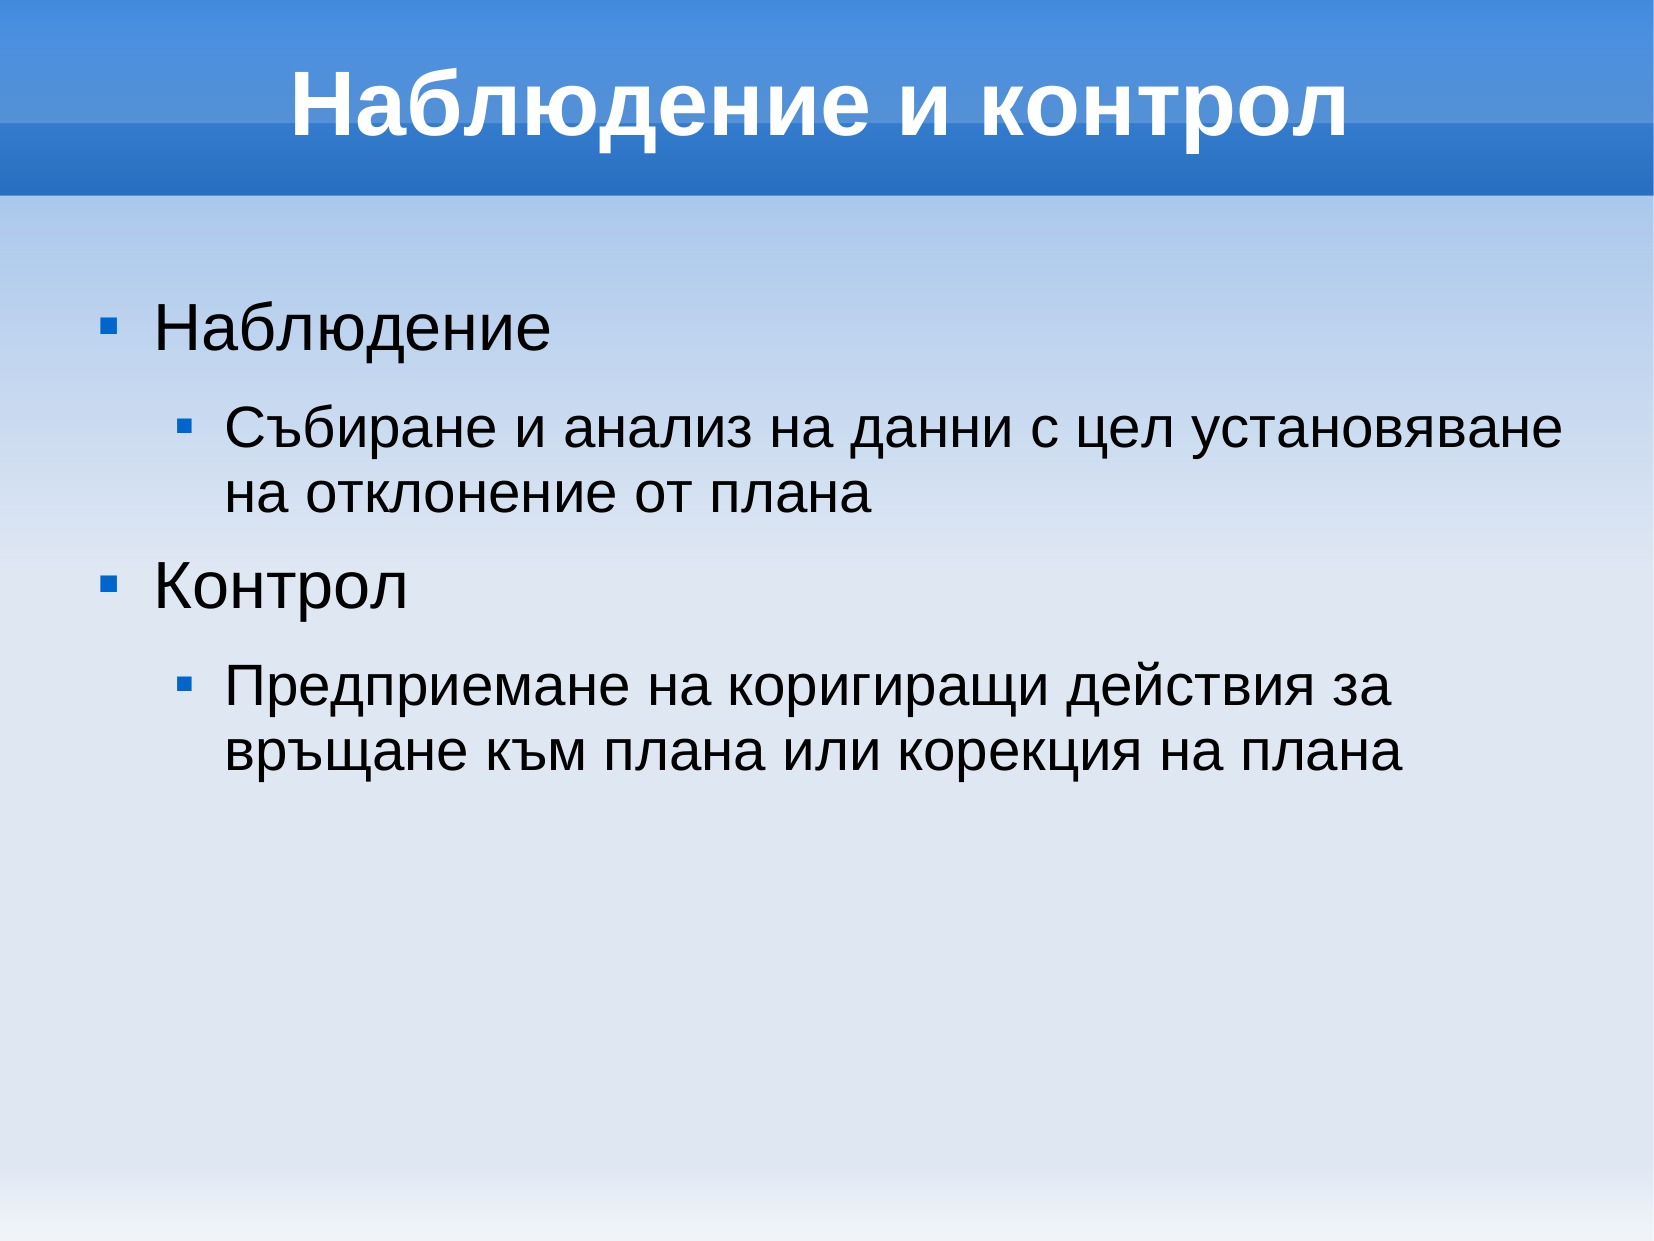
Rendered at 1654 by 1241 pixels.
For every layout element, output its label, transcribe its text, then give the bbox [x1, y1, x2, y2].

title Наблюдение и контрол [76, 0, 1565, 208]
picture [0, 0, 1654, 1241]
list Наблюдение Събиране и анализ на данни с цел установяване на отклонение от плана Контрол Предприемане на коригиращи действия за връщане към плана или корекция на плана [82, 290, 1571, 1109]
